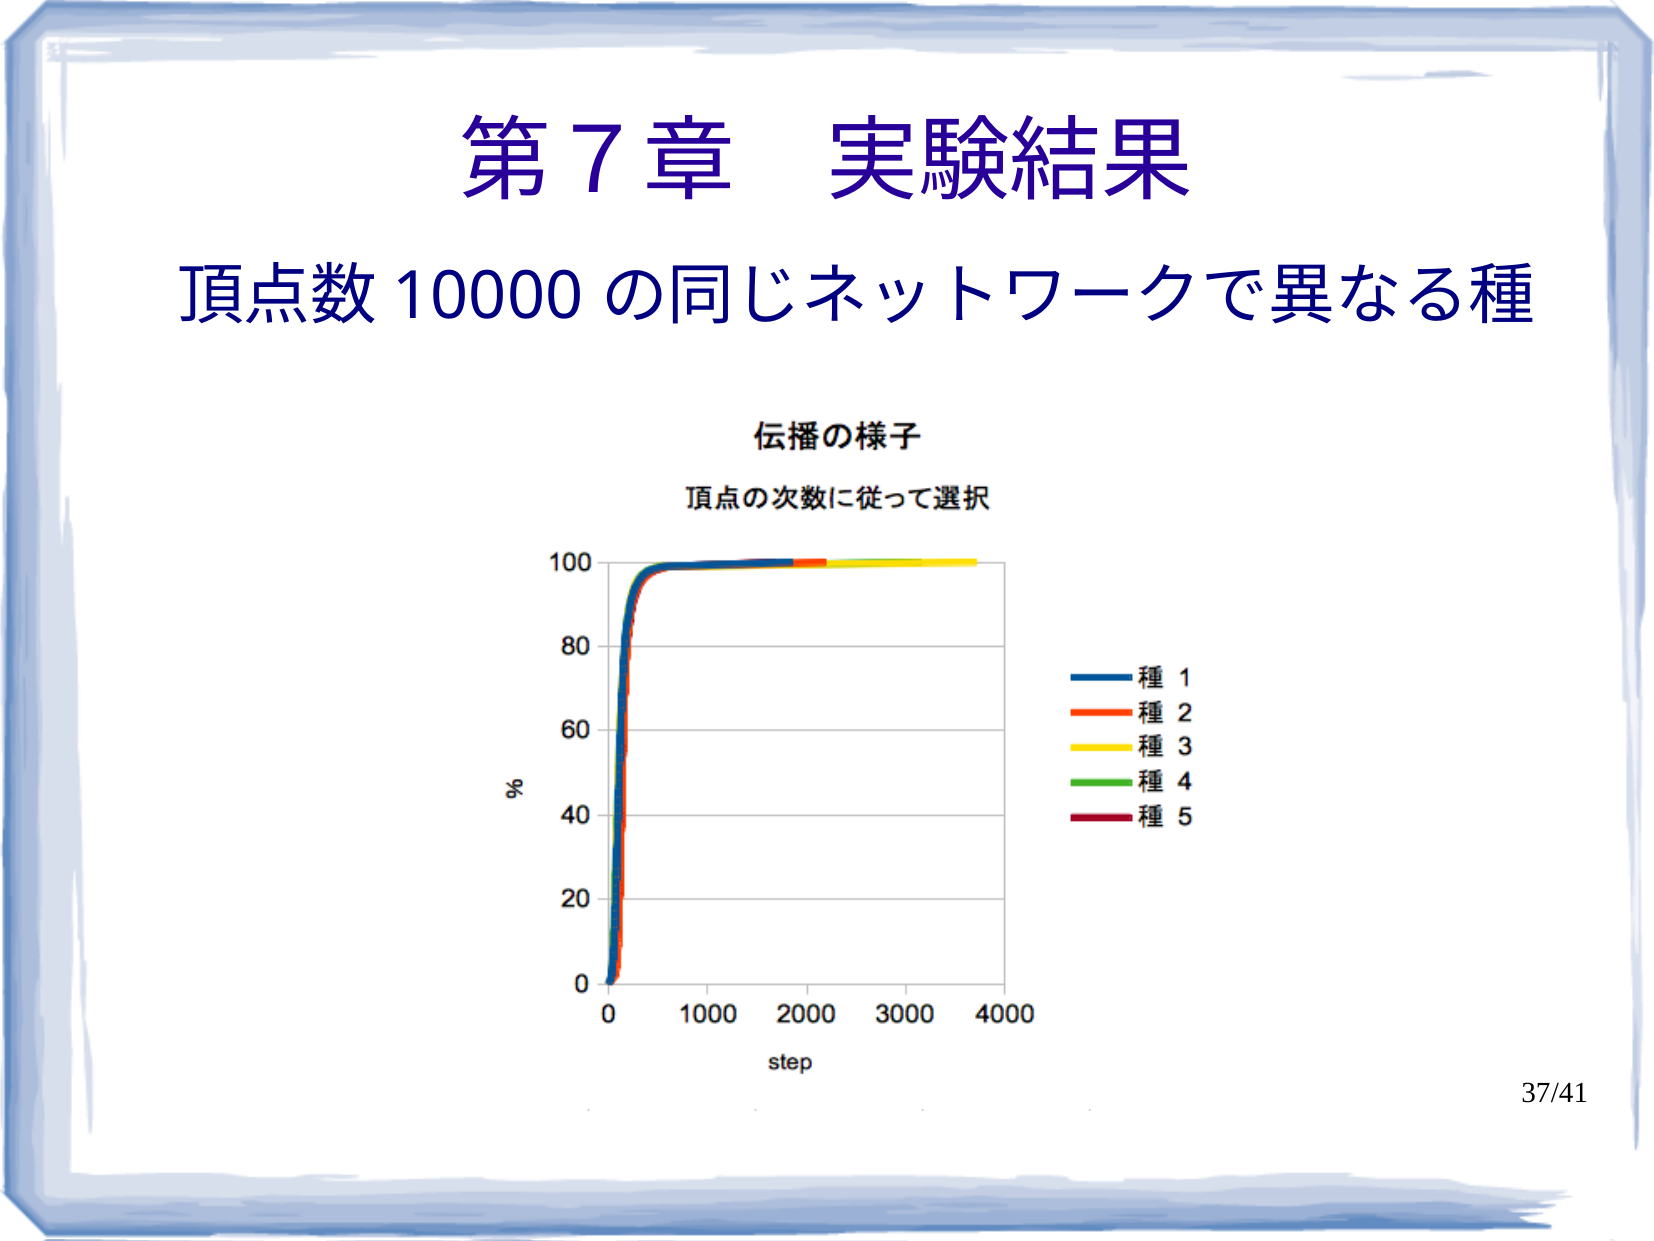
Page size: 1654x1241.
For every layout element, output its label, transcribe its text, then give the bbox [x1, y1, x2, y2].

text_box 頂点数 10000 の同じネットワークで異なる種 [106, 241, 1571, 331]
picture [0, 0, 1654, 1241]
title 第７章 実験結果 [82, 49, 1571, 257]
